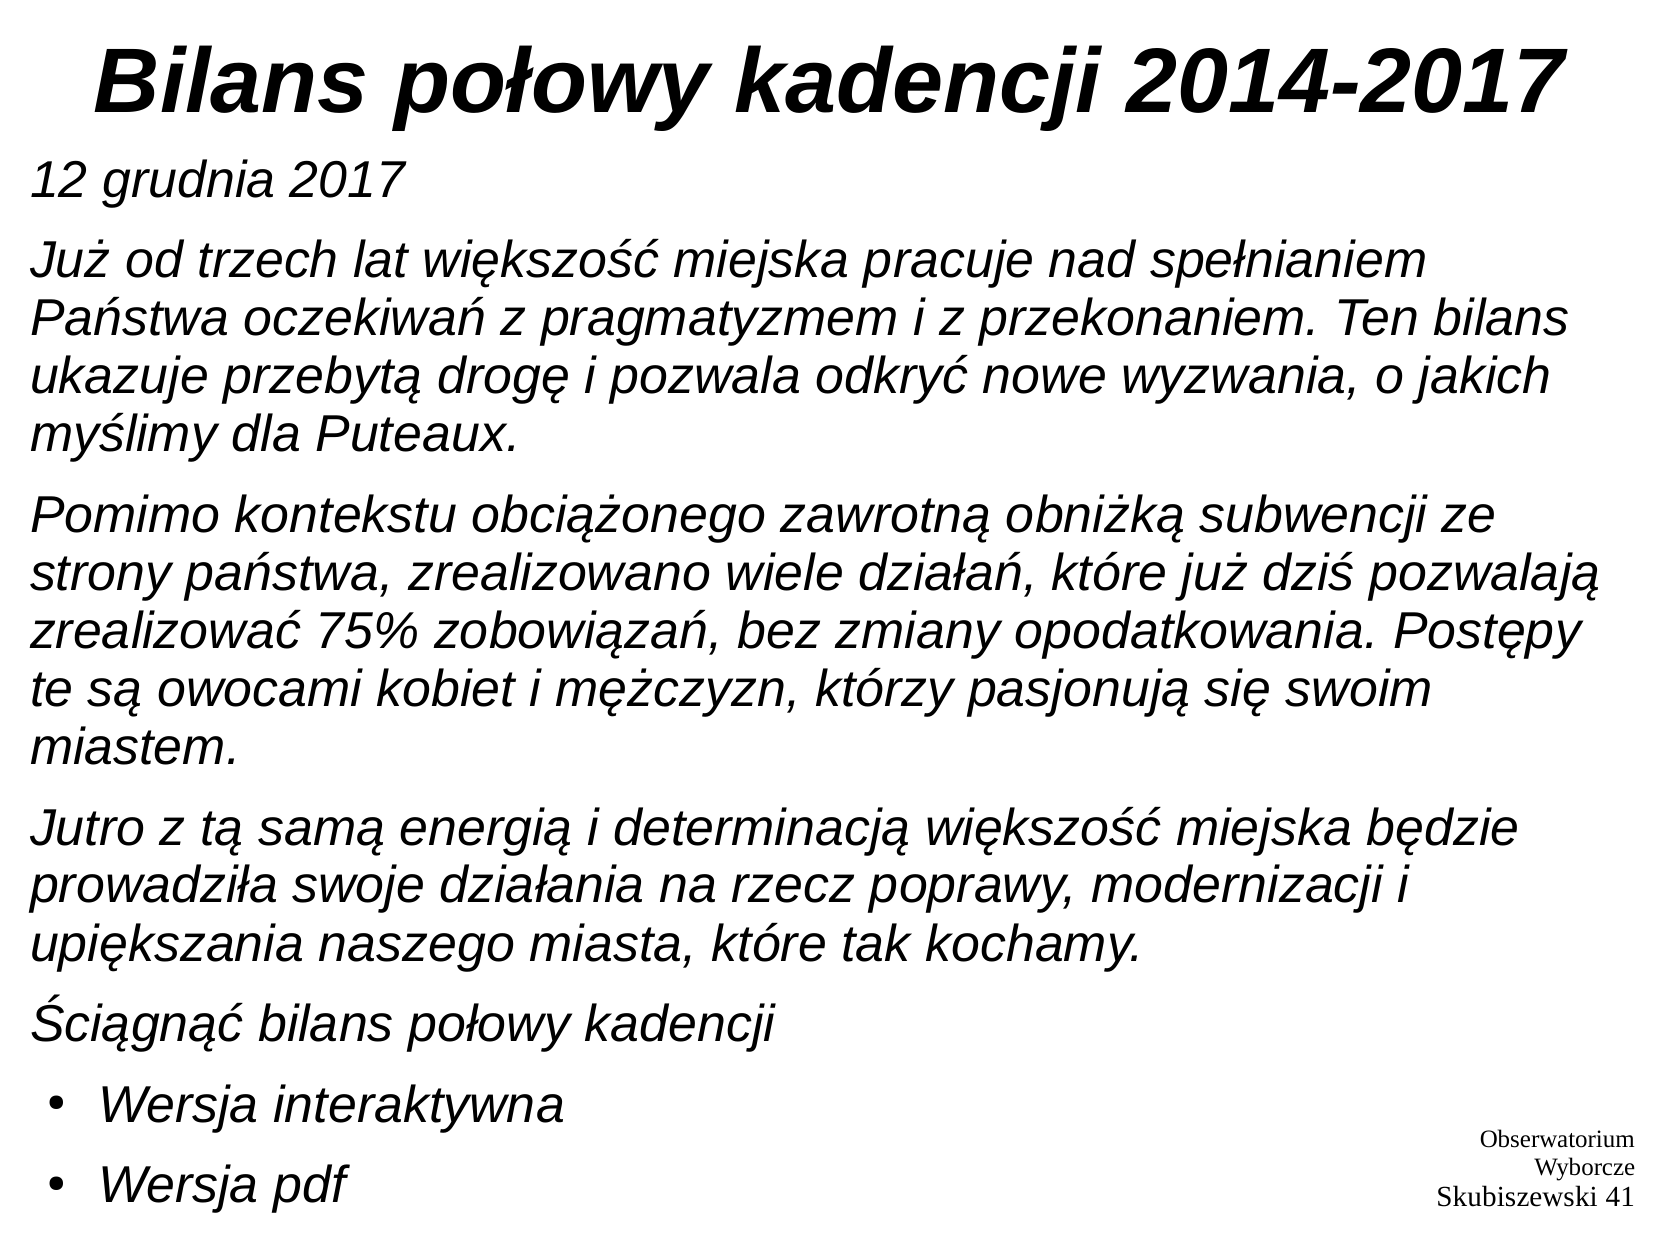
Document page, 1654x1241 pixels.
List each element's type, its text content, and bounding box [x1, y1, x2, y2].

list 12 grudnia 2017 Już od trzech lat większość miejska pracuje nad spełnianiem Państwa oczekiwań z pragmatyzmem i z przekonaniem. Ten bilans ukazuje przebytą drogę i pozwala odkryć nowe wyzwania, o jakich myślimy dla Puteaux. Pomimo kontekstu obciążonego zawrotną obniżką subwencji ze strony państwa, zrealizowano wiele działań, które już dziś pozwalają zrealizować 75% zobowiązań, bez zmiany opodatkowania. Postępy te są owocami kobiet i mężczyzn, którzy pasjonują się swoim miastem. Jutro z tą samą energią i determinacją większość miejska będzie prowadziła swoje działania na rzecz poprawy, modernizacji i upiększania naszego miasta, które tak kochamy. Ściągnąć bilans połowy kadencji Wersja interaktywna Wersja pdf [30, 150, 1621, 1216]
title Bilans połowy kadencji 2014-2017 [86, 30, 1575, 150]
